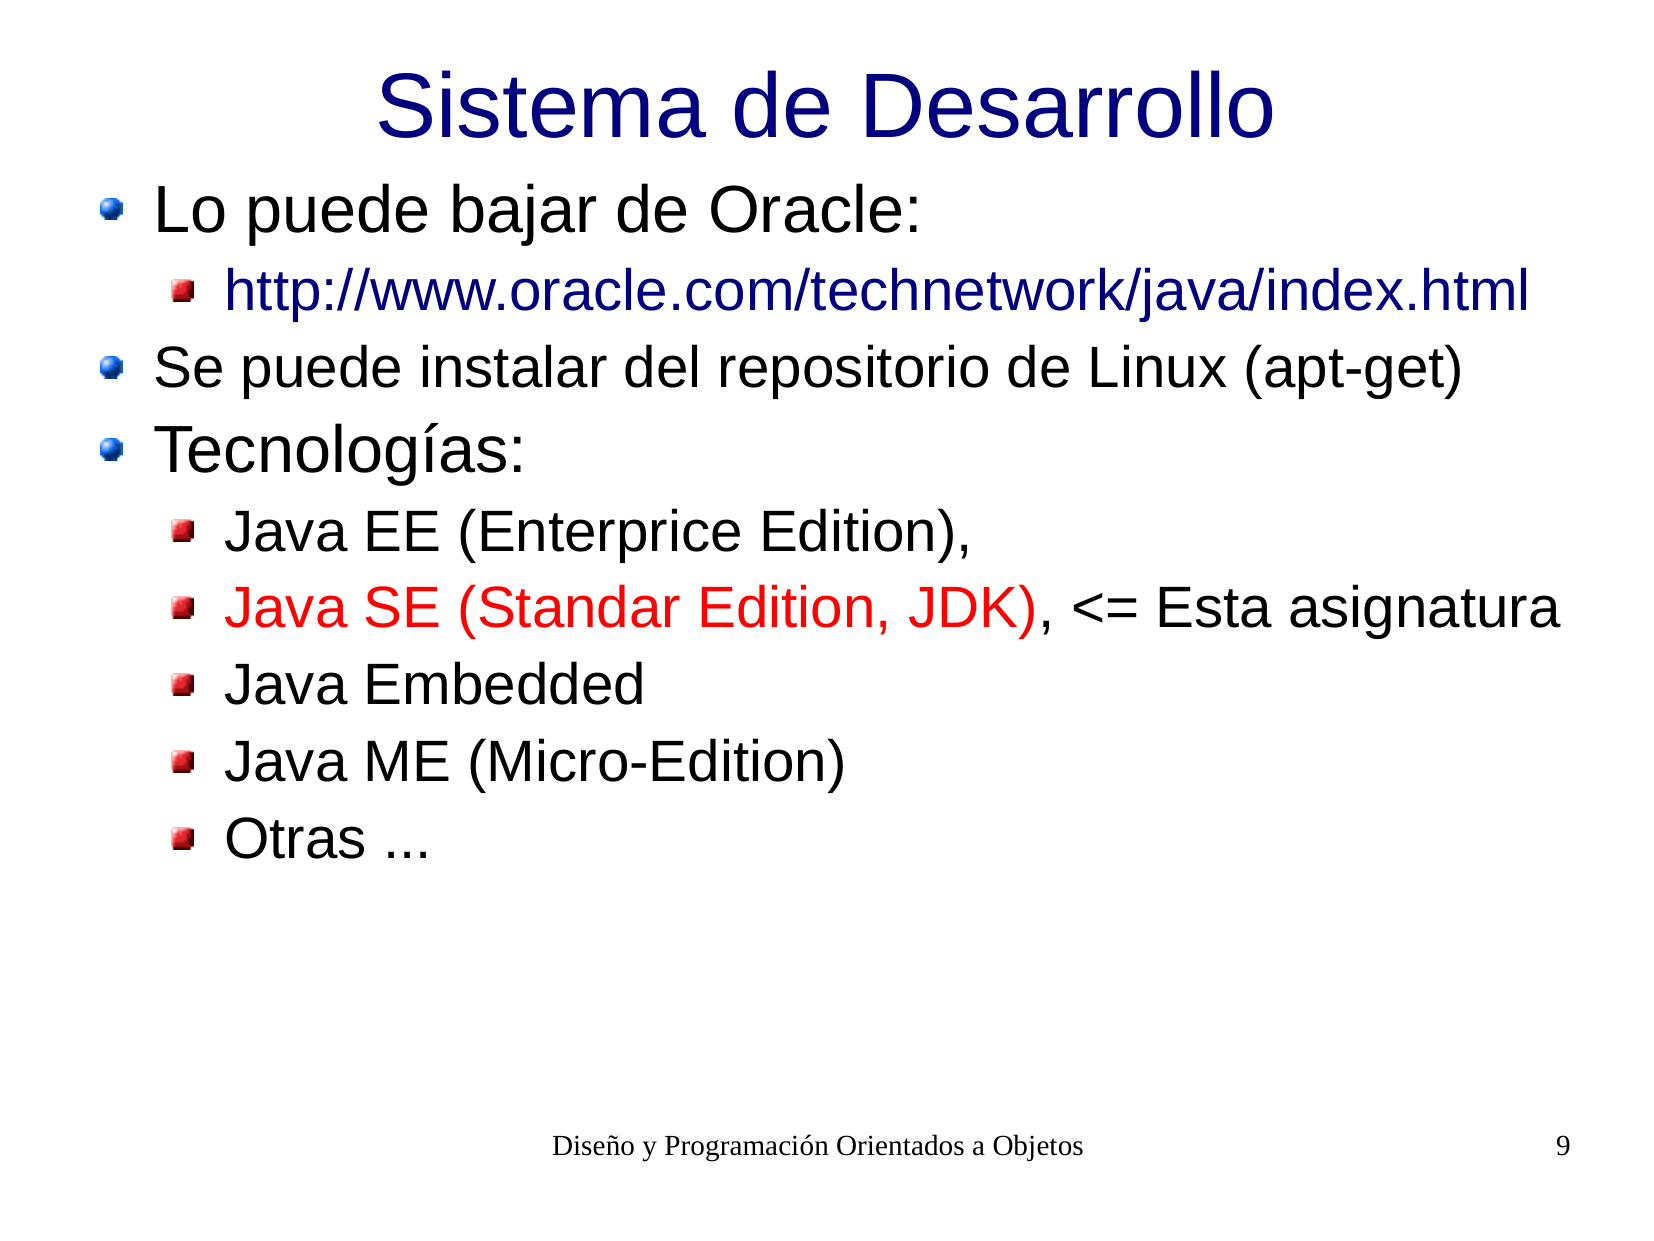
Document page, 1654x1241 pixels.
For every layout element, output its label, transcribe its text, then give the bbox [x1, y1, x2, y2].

list Lo puede bajar de Oracle: http://www.oracle.com/technetwork/java/index.html Se puede instalar del repositorio de Linux (apt-get) Tecnologías: Java EE (Enterprice Edition), Java SE (Standar Edition, JDK), <= Esta asignatura Java Embedded Java ME (Micro-Edition) Otras ... [82, 171, 1571, 1126]
title Sistema de Desarrollo [82, 44, 1571, 159]
